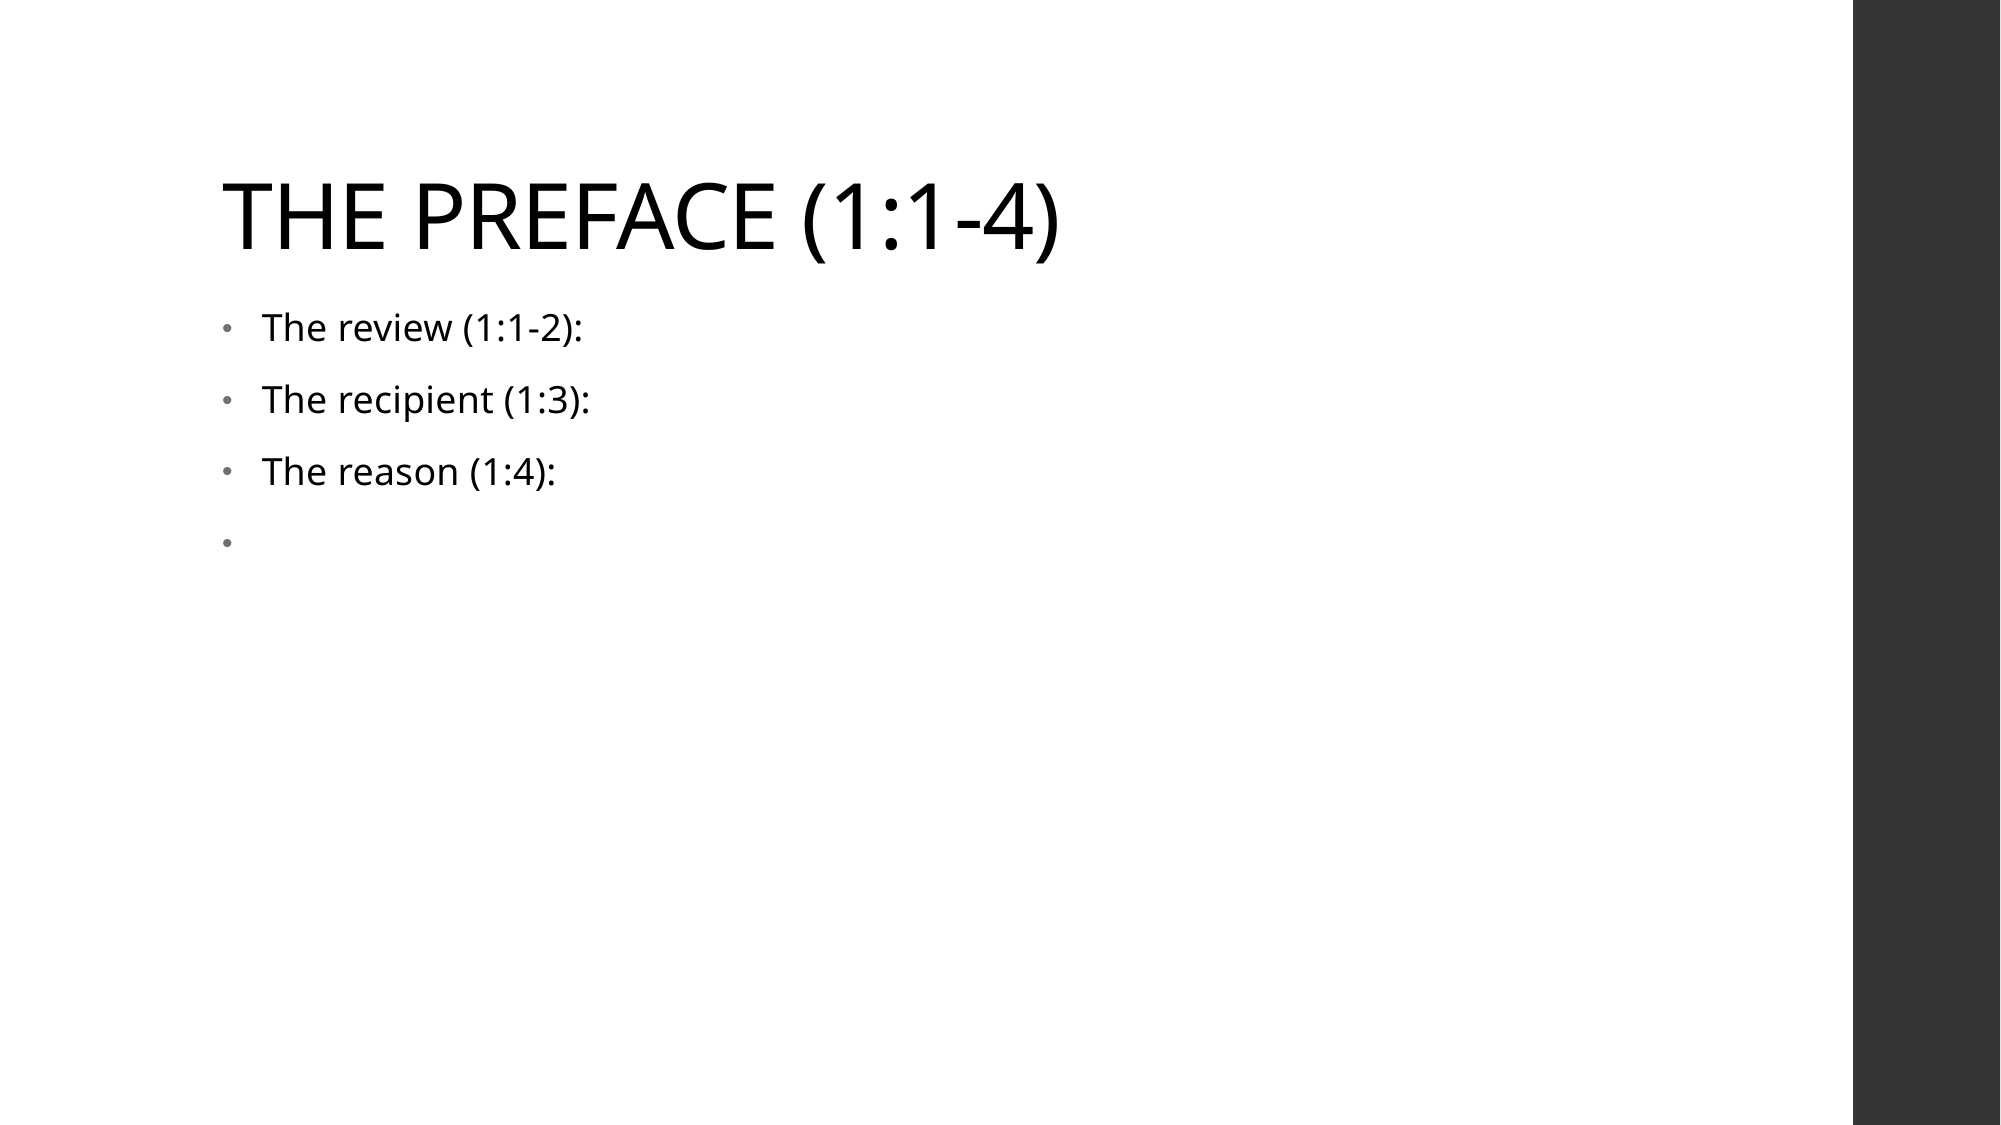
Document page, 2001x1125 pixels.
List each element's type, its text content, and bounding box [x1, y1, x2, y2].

title THE PREFACE (1:1-4) [206, 60, 1797, 278]
list The review (1:1-2): The recipient (1:3): The reason (1:4): [206, 299, 1617, 1014]
